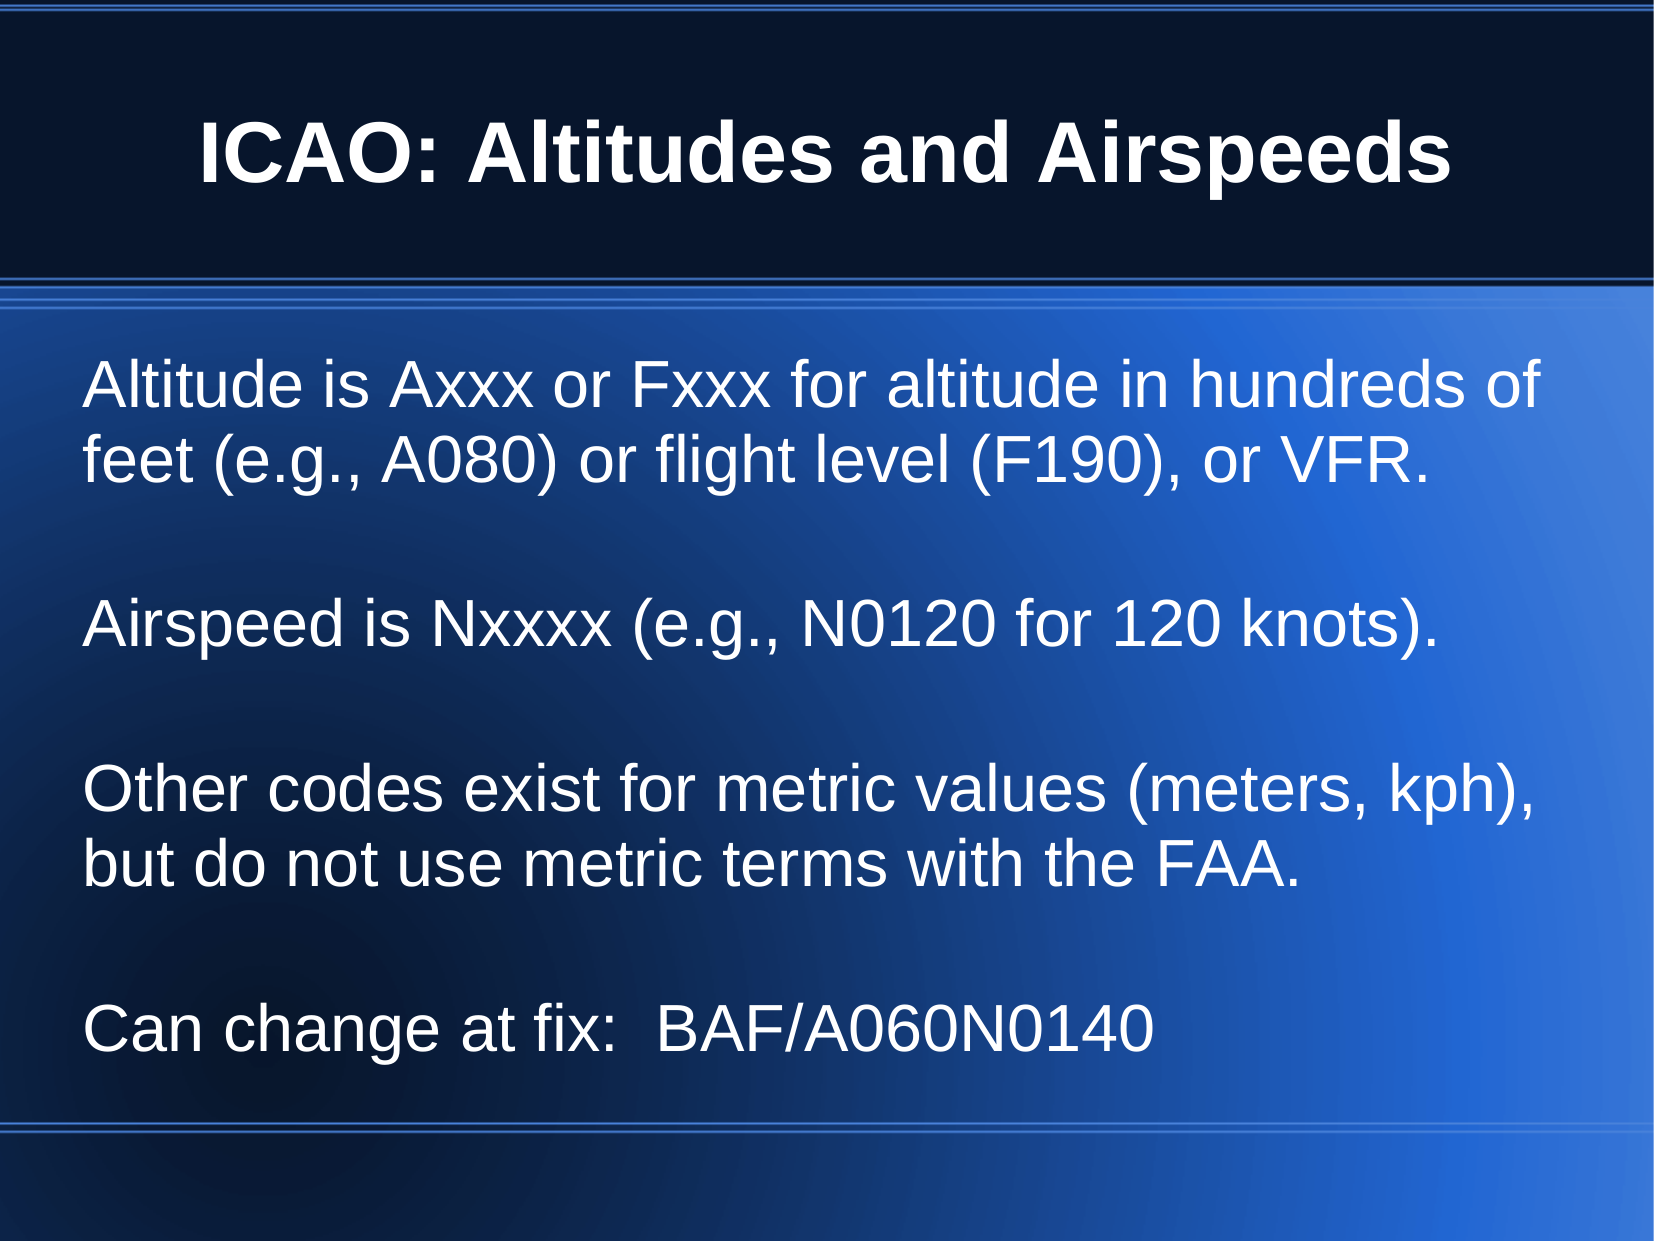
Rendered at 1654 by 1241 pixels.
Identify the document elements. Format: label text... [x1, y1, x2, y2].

picture [0, 0, 1654, 1241]
list Altitude is Axxx or Fxxx for altitude in hundreds of feet (e.g., A080) or flight level (F190), or VFR. Airspeed is Nxxxx (e.g., N0120 for 120 knots). Other codes exist for metric values (meters, kph), but do not use metric terms with the FAA. Can change at fix: BAF/A060N0140 [82, 347, 1571, 1066]
title ICAO: Altitudes and Airspeeds [82, 49, 1571, 257]
